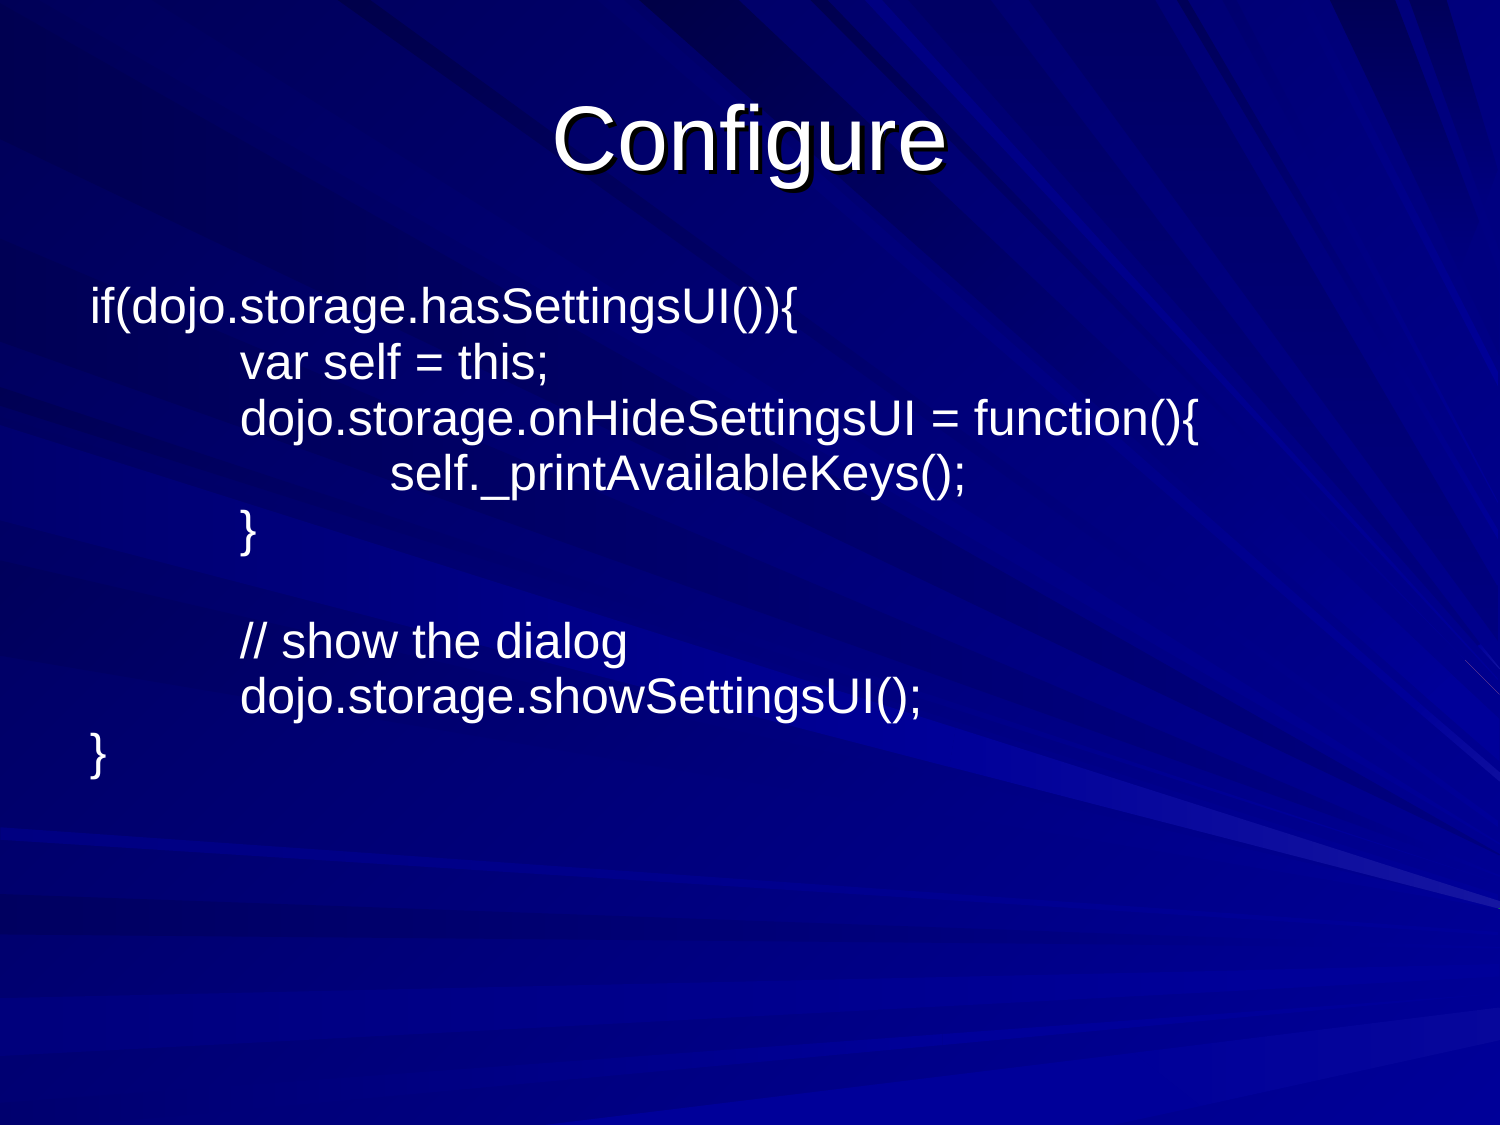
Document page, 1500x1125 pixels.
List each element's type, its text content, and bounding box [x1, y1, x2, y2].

title Configure [75, 51, 1425, 226]
text_box if(dojo.storage.hasSettingsUI()){ var self = this; dojo.storage.onHideSettingsUI = function(){ self._printAvailableKeys(); } // show the dialog dojo.storage.showSettingsUI(); } [75, 270, 1463, 788]
